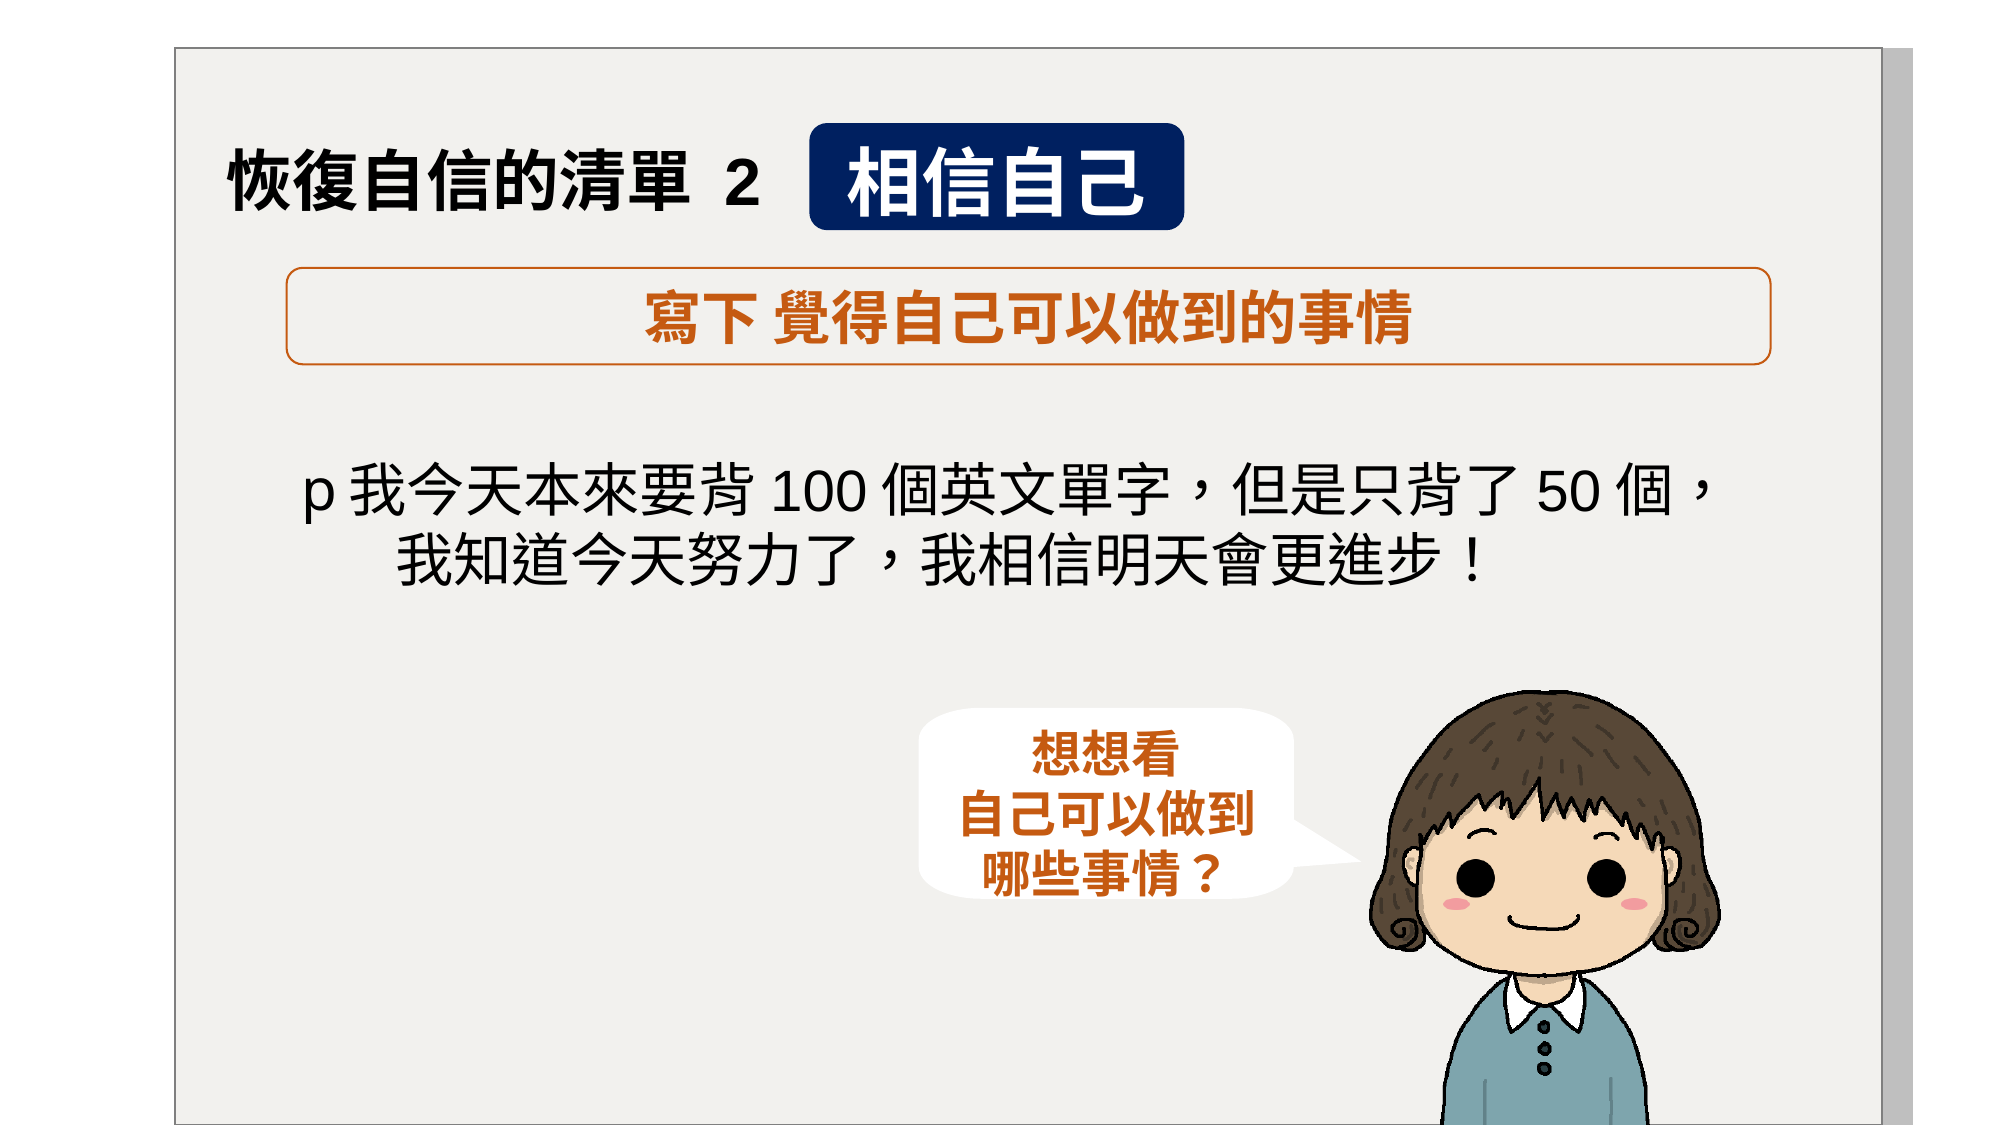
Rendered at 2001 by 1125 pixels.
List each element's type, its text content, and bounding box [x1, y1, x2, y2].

text_box 恢復自信的清單 2 [211, 131, 776, 226]
text_box 想想看 自己可以做到哪些事情？ [918, 707, 1362, 899]
text_box [175, 48, 1913, 1125]
text_box 相信自己 [809, 123, 1185, 231]
picture [1348, 659, 1739, 1125]
text_box 我今天本來要背100個英文單字，但是只背了50個，我知道今天努力了，我相信明天會更進步！ [287, 445, 1787, 600]
text_box 寫下 覺得自己可以做到的事情 [286, 267, 1771, 365]
